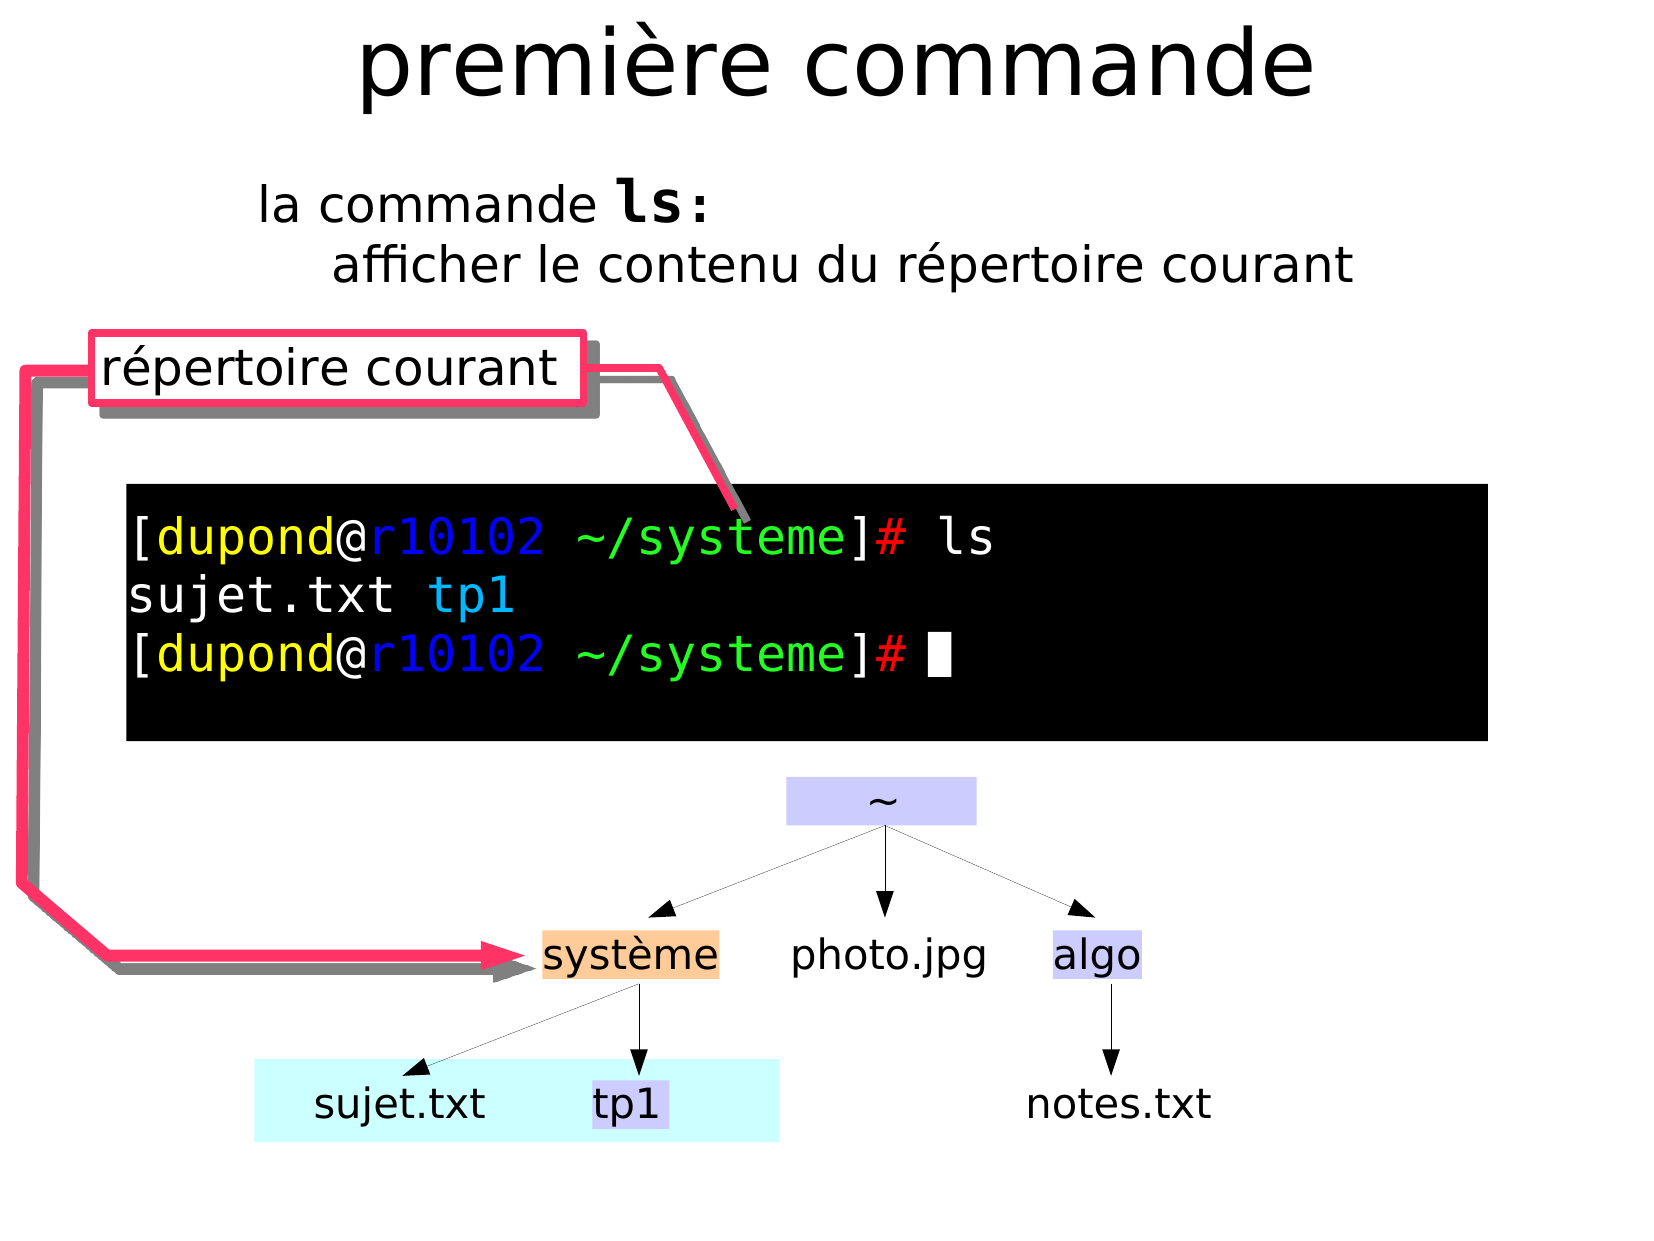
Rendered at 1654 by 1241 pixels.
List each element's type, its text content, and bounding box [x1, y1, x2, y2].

text_box photo.jpg [790, 930, 989, 979]
text_box répertoire courant [91, 332, 584, 404]
text_box système [542, 930, 720, 979]
text_box ~ [786, 776, 977, 826]
text_box sujet.txt [313, 1080, 487, 1129]
text_box la commande ls: afficher le contenu du répertoire courant [257, 168, 1415, 333]
text_box tp1 [592, 1080, 670, 1129]
title première commande [146, 0, 1528, 125]
text_box [dupond@r10102 ~/systeme]# ls sujet.txt tp1 [dupond@r10102 ~/systeme]# [126, 483, 1488, 742]
text_box notes.txt [1025, 1080, 1212, 1129]
text_box [254, 1059, 780, 1143]
text_box algo [1052, 930, 1142, 979]
text_box [425, 1059, 442, 1065]
text_box [927, 631, 952, 677]
